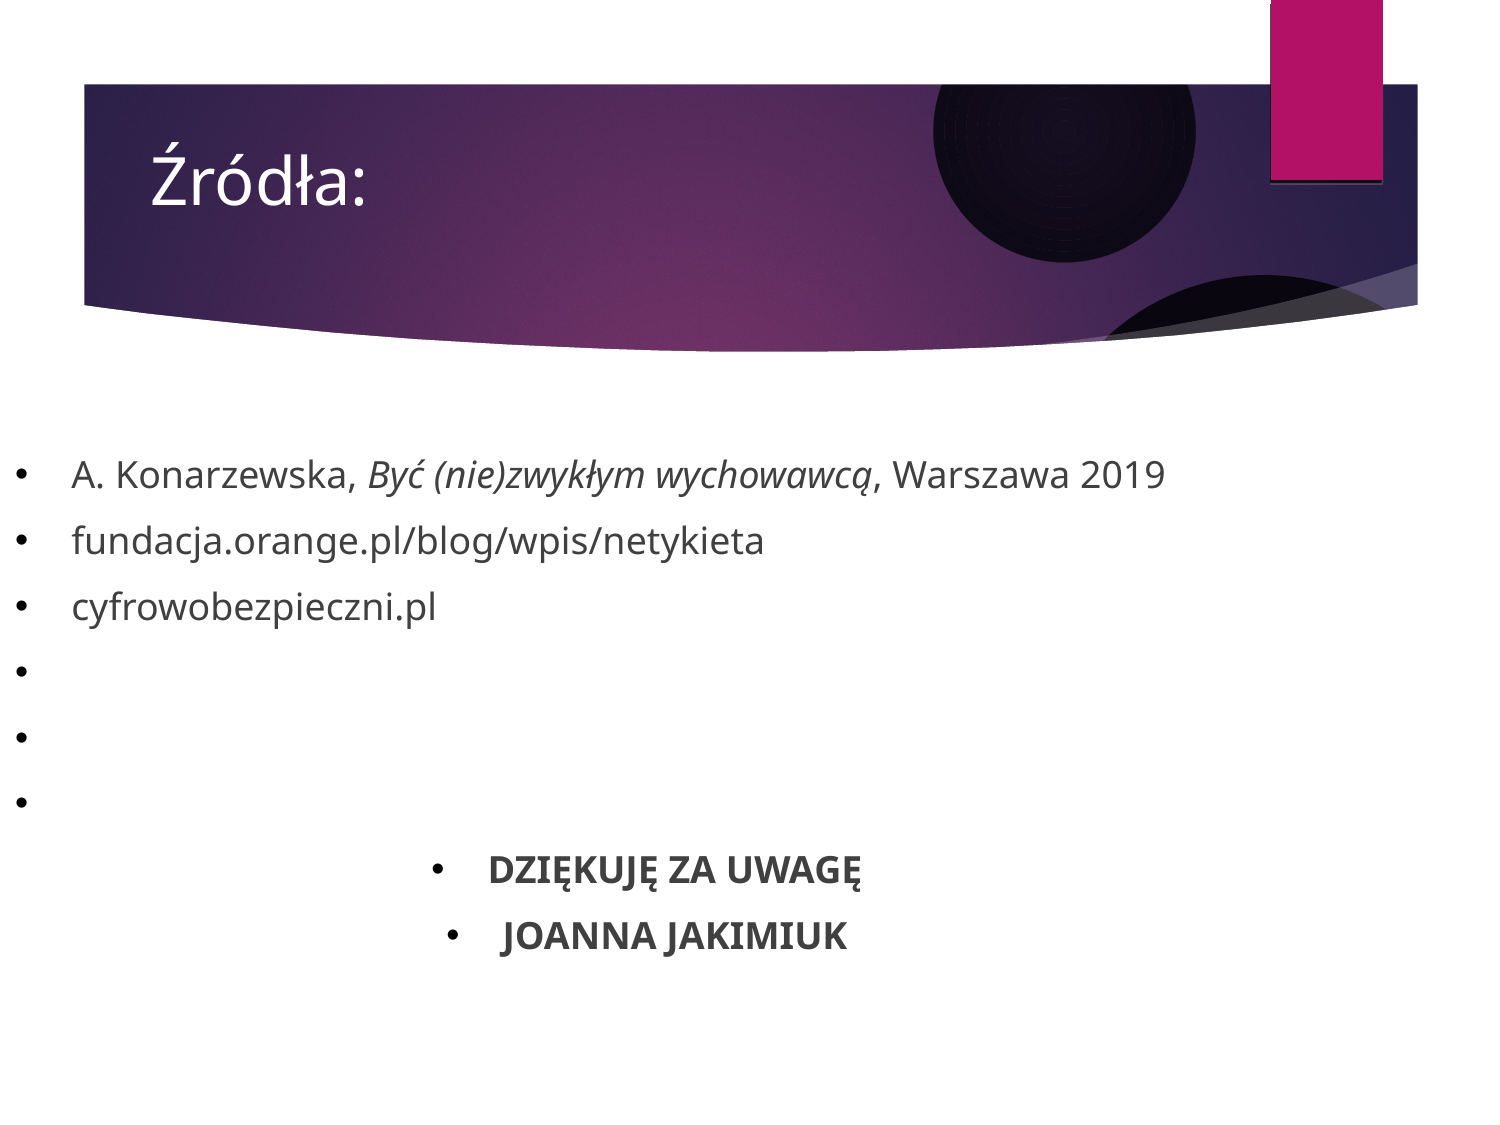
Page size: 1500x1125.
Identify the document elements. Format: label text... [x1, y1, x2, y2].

title Źródła: [135, 124, 1351, 233]
list A. Konarzewska, Być (nie)zwykłym wychowawcą, Warszawa 2019 fundacja.orange.pl/blog/wpis/netykieta cyfrowobezpieczni.pl DZIĘKUJĘ ZA UWAGĘ JOANNA JAKIMIUK [0, 443, 1351, 1005]
